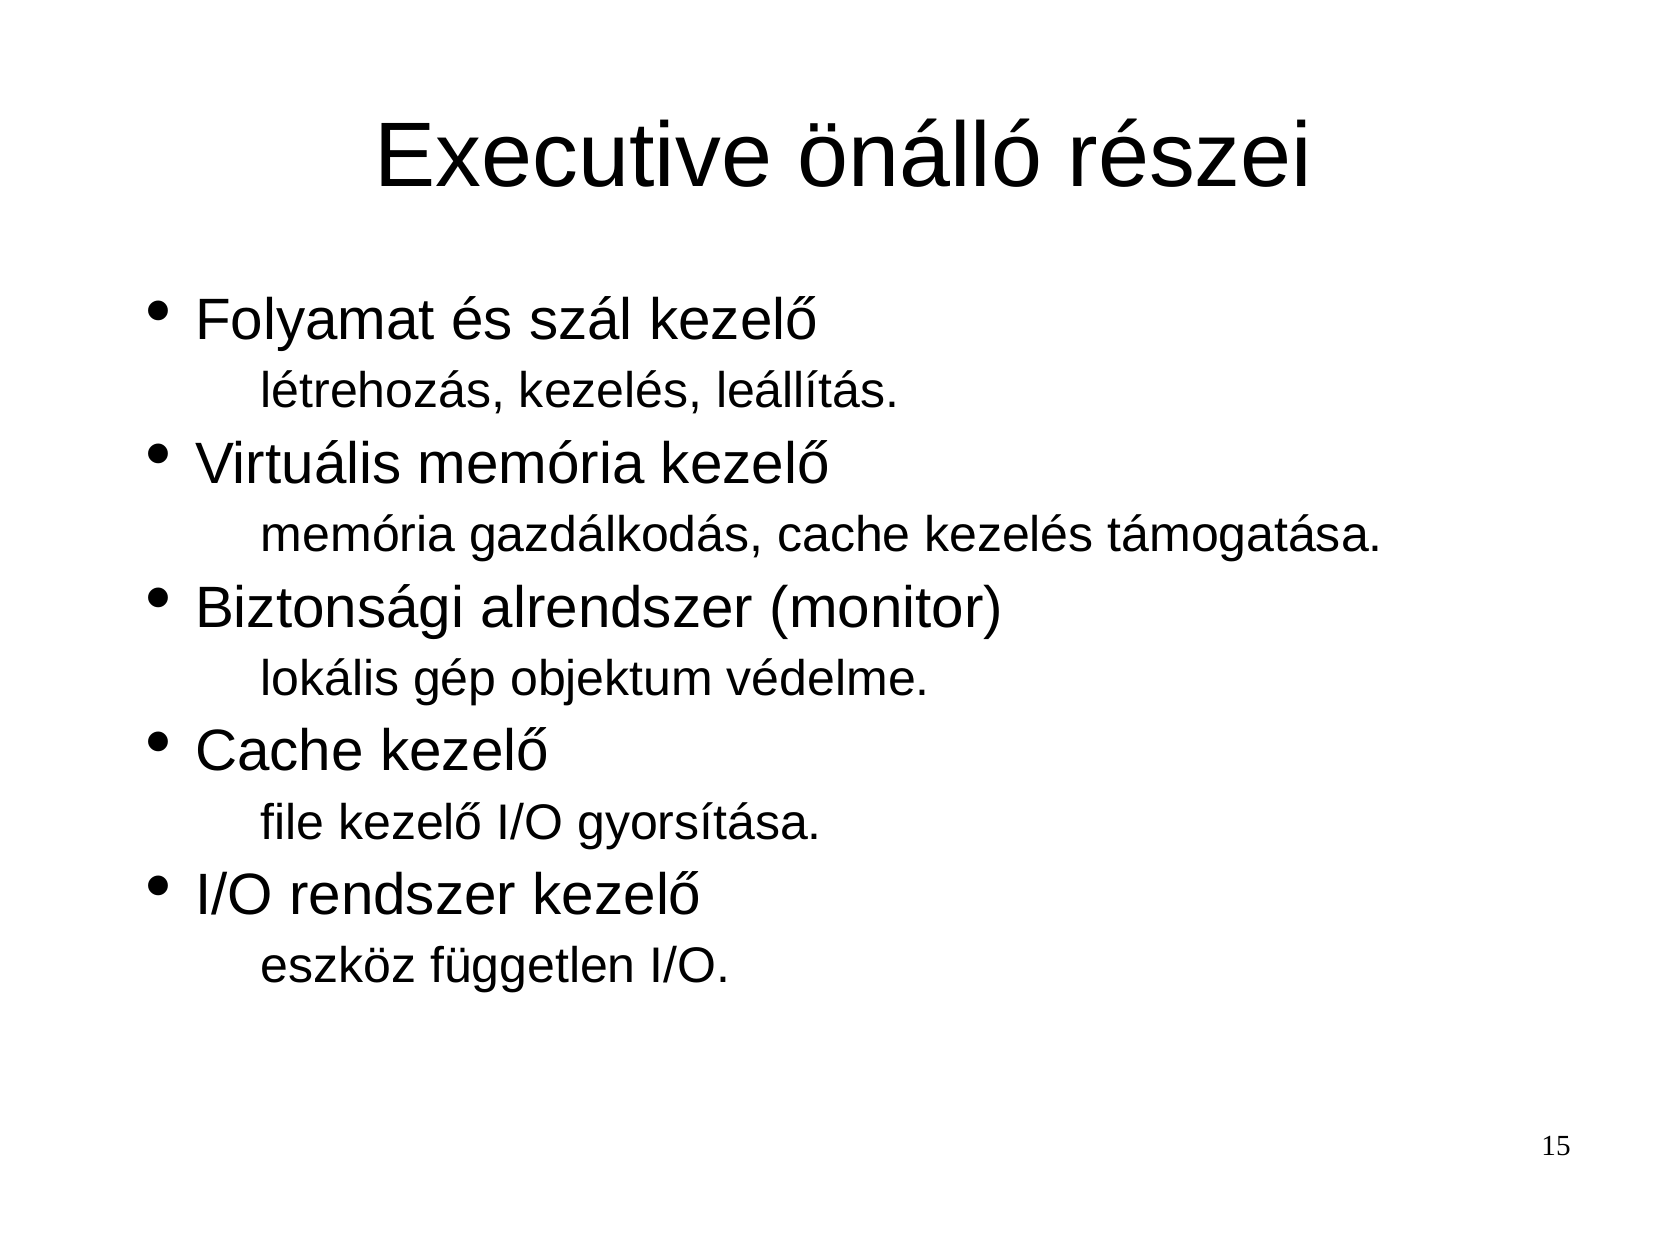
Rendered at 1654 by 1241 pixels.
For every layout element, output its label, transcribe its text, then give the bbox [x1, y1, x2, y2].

list Folyamat és szál kezelő létrehozás, kezelés, leállítás. Virtuális memória kezelő memória gazdálkodás, cache kezelés támogatása. Biztonsági alrendszer (monitor) lokális gép objektum védelme. Cache kezelő file kezelő I/O gyorsítása. I/O rendszer kezelő eszköz független I/O. [58, 281, 1609, 1128]
title Executive önálló részei [123, 46, 1530, 254]
